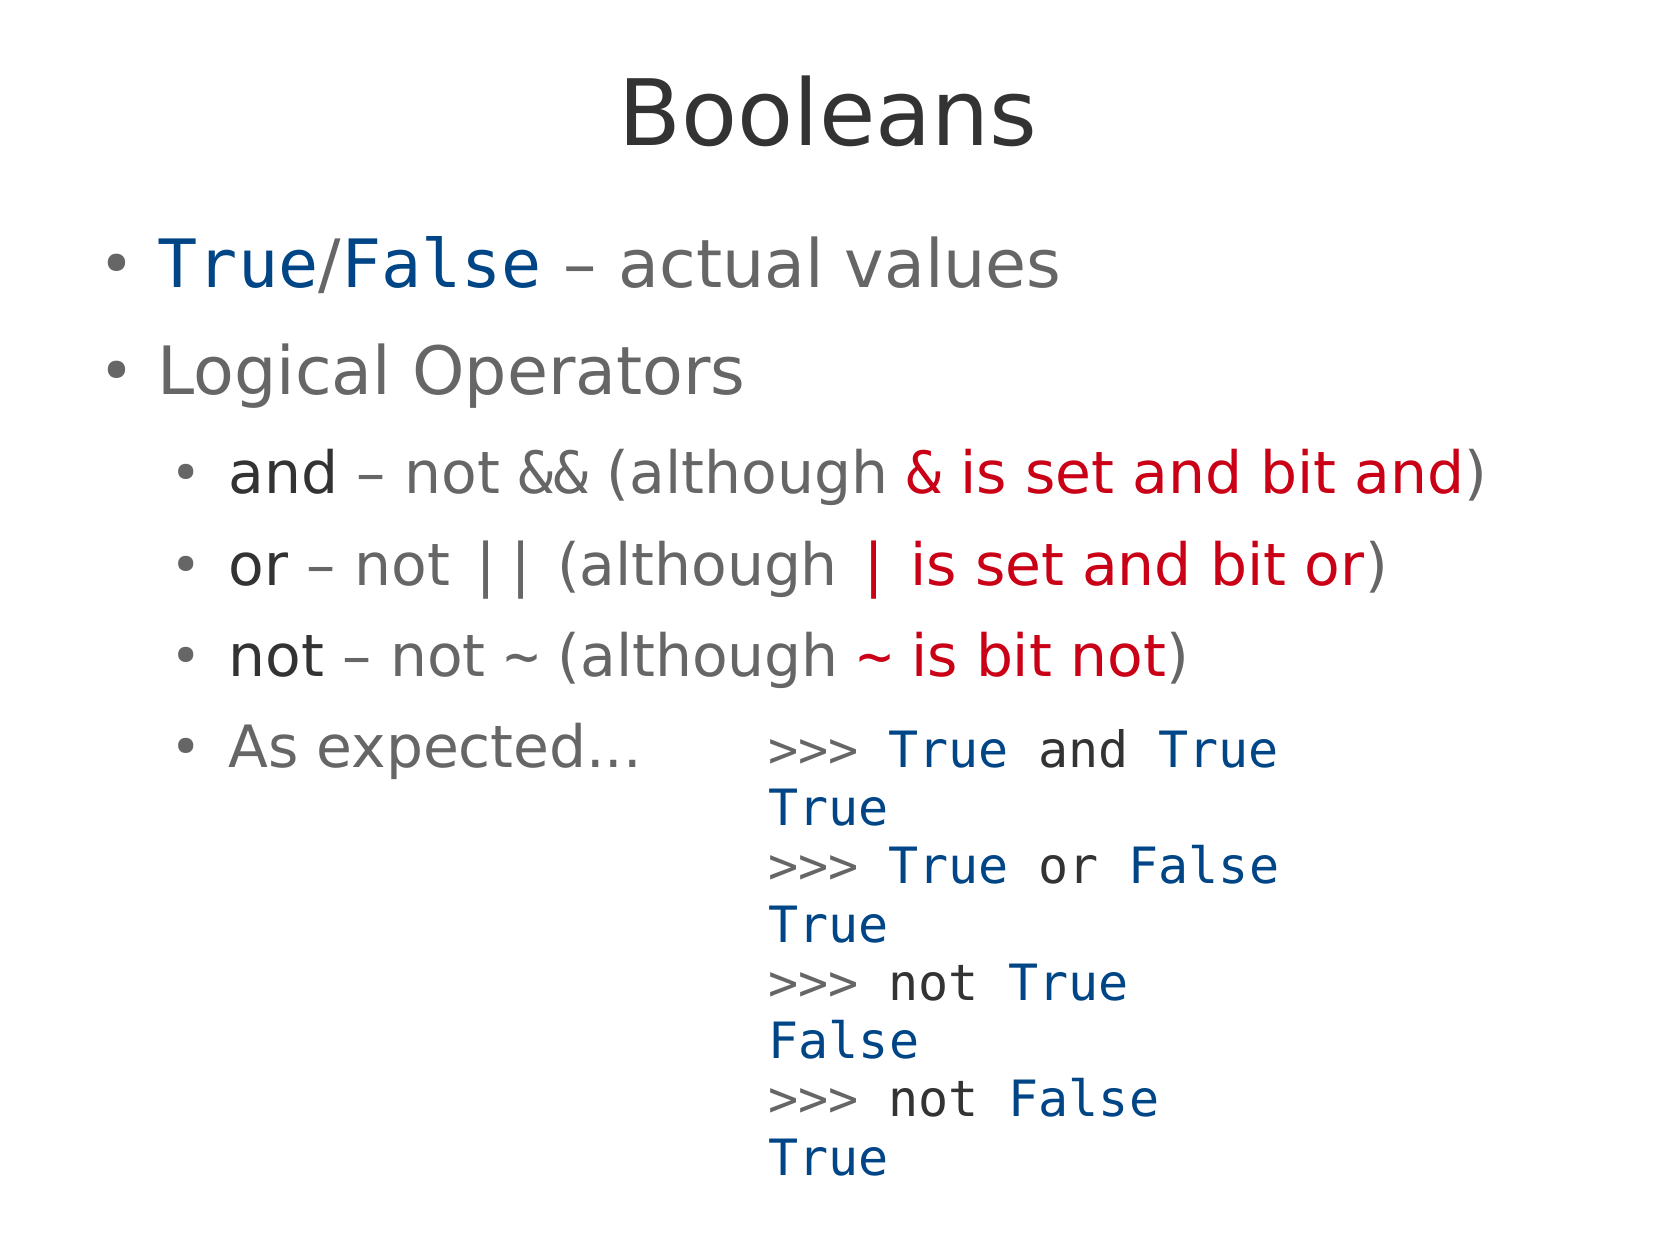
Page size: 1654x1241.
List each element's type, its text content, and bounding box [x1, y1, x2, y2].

title Booleans [84, 17, 1573, 211]
list True/False – actual values Logical Operators and – not && (although & is set and bit and) or – not || (although | is set and bit or) not – not ~ (although ~ is bit not) As expected... [86, 225, 1576, 1044]
text_box >>> True and True True >>> True or False True >>> not True False >>> not False True [754, 713, 1467, 1241]
